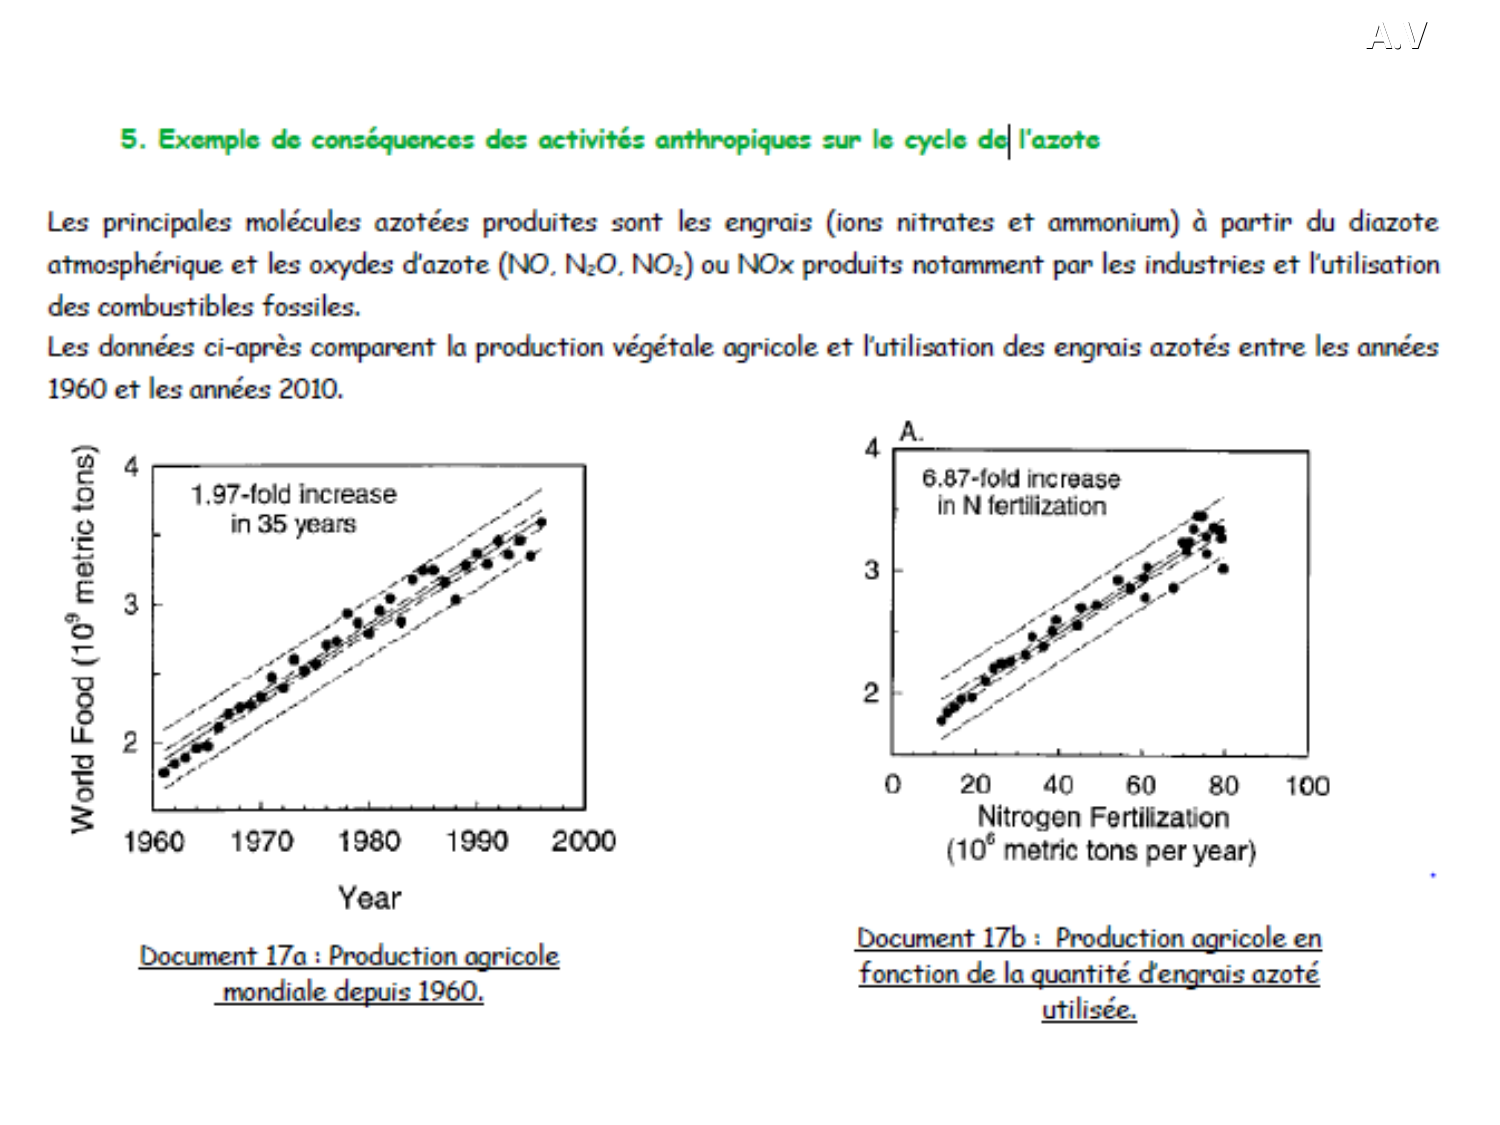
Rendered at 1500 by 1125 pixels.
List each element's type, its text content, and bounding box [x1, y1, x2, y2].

picture [14, 118, 1477, 1046]
text_box A.V [1351, 3, 1476, 65]
